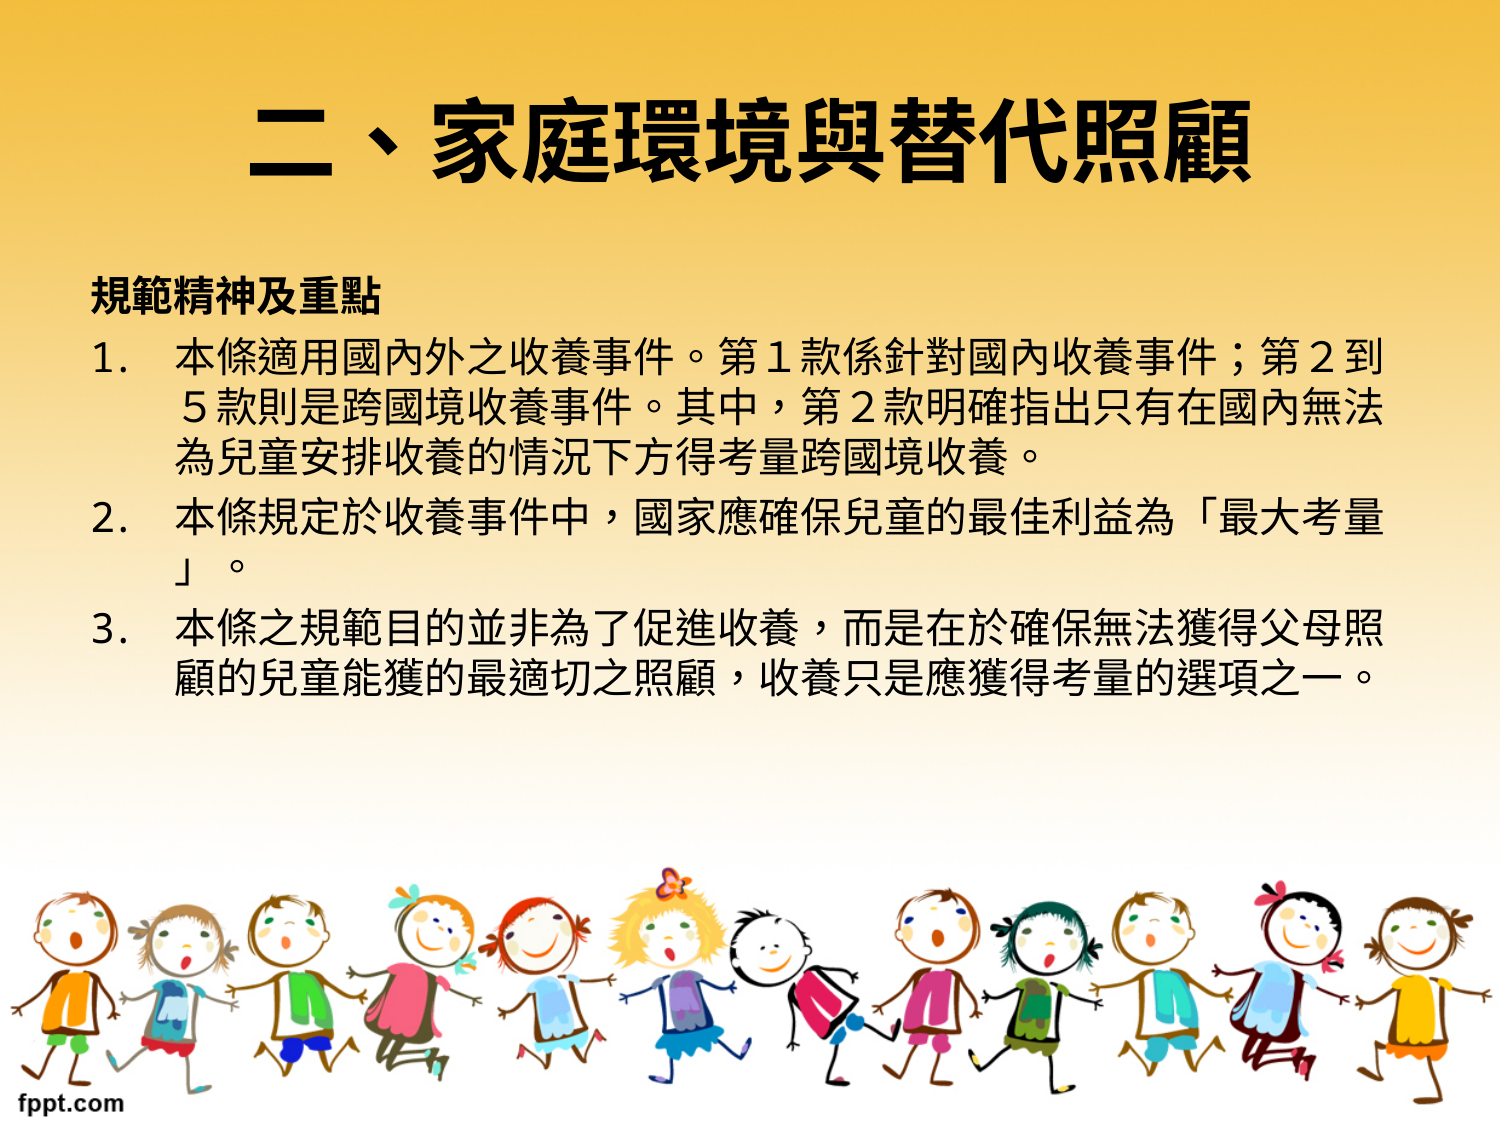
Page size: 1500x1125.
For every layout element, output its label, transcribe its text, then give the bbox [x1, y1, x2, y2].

list 規範精神及重點 本條適用國內外之收養事件。第１款係針對國內收養事件；第２到５款則是跨國境收養事件。其中，第２款明確指出只有在國內無法為兒童安排收養的情況下方得考量跨國境收養。 本條規定於收養事件中，國家應確保兒童的最佳利益為「最大考量」。 本條之規範目的並非為了促進收養，而是在於確保無法獲得父母照顧的兒童能獲的最適切之照顧，收養只是應獲得考量的選項之一。 [75, 262, 1426, 1005]
title 二、家庭環境與替代照顧 [75, 45, 1426, 233]
picture [0, 0, 1500, 1125]
